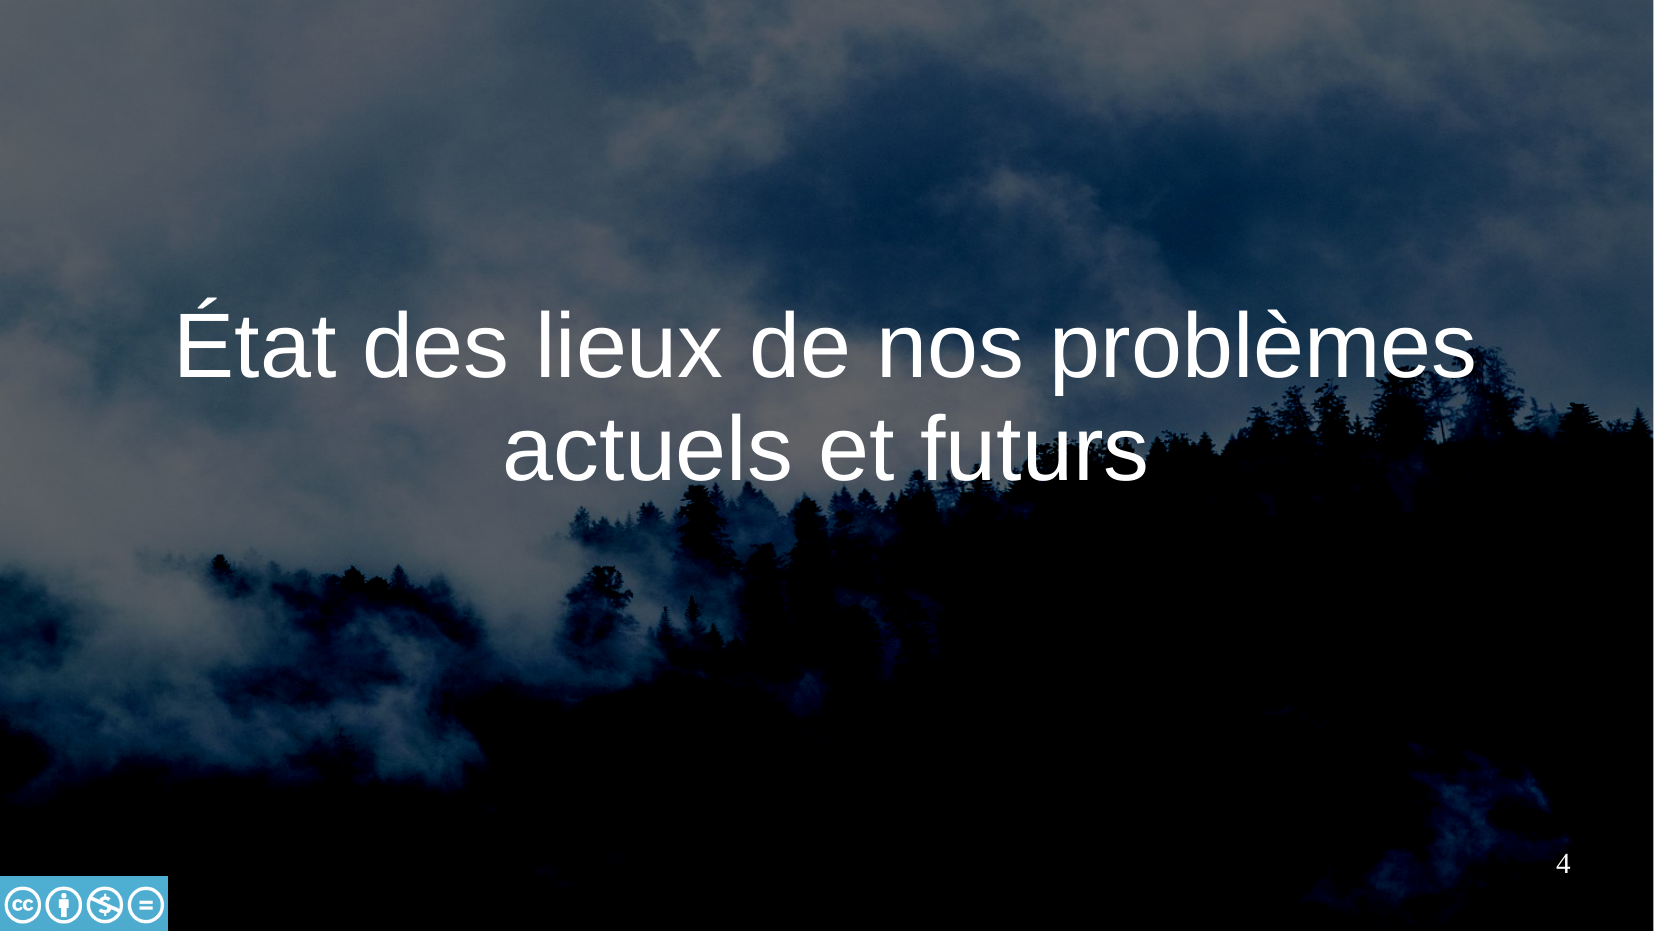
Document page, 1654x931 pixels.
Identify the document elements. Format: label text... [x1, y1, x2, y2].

subtitle État des lieux de nos problèmes actuels et futurs [82, 37, 1571, 757]
picture [0, 876, 168, 931]
